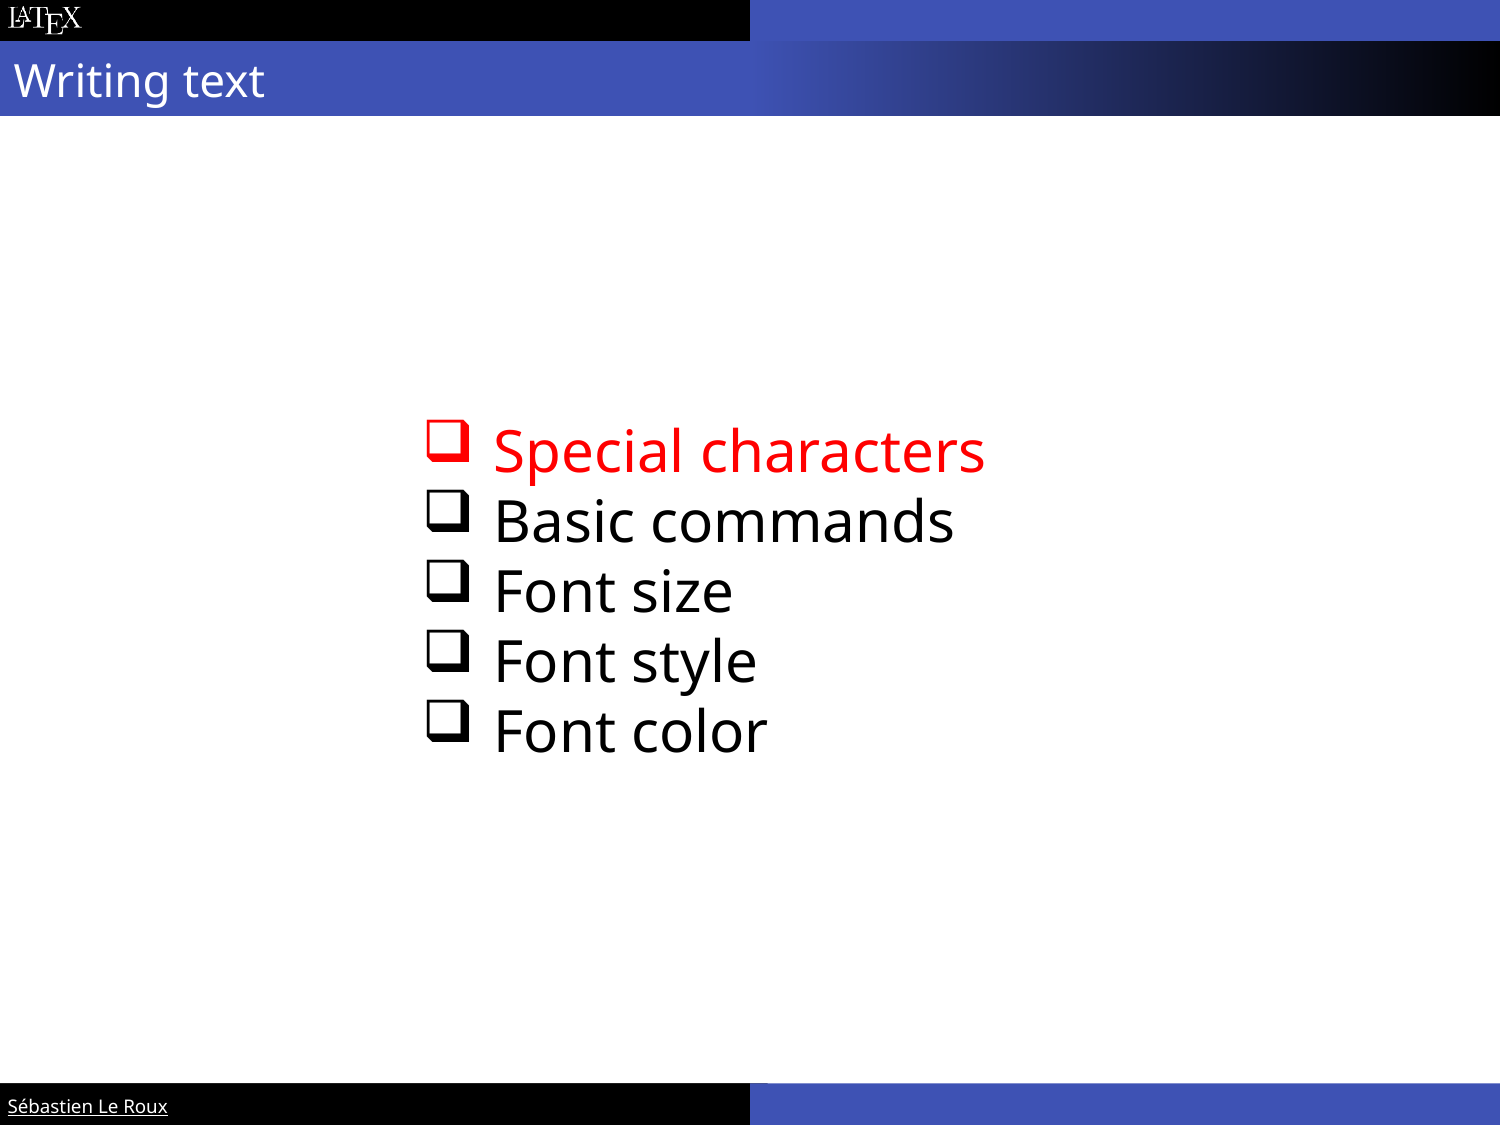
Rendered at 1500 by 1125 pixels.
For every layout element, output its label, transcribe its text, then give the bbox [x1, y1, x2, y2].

text_box Special characters Basic commands Font size Font style Font color [407, 406, 1069, 772]
title Writing text [0, 41, 1500, 116]
picture [5, 3, 84, 37]
